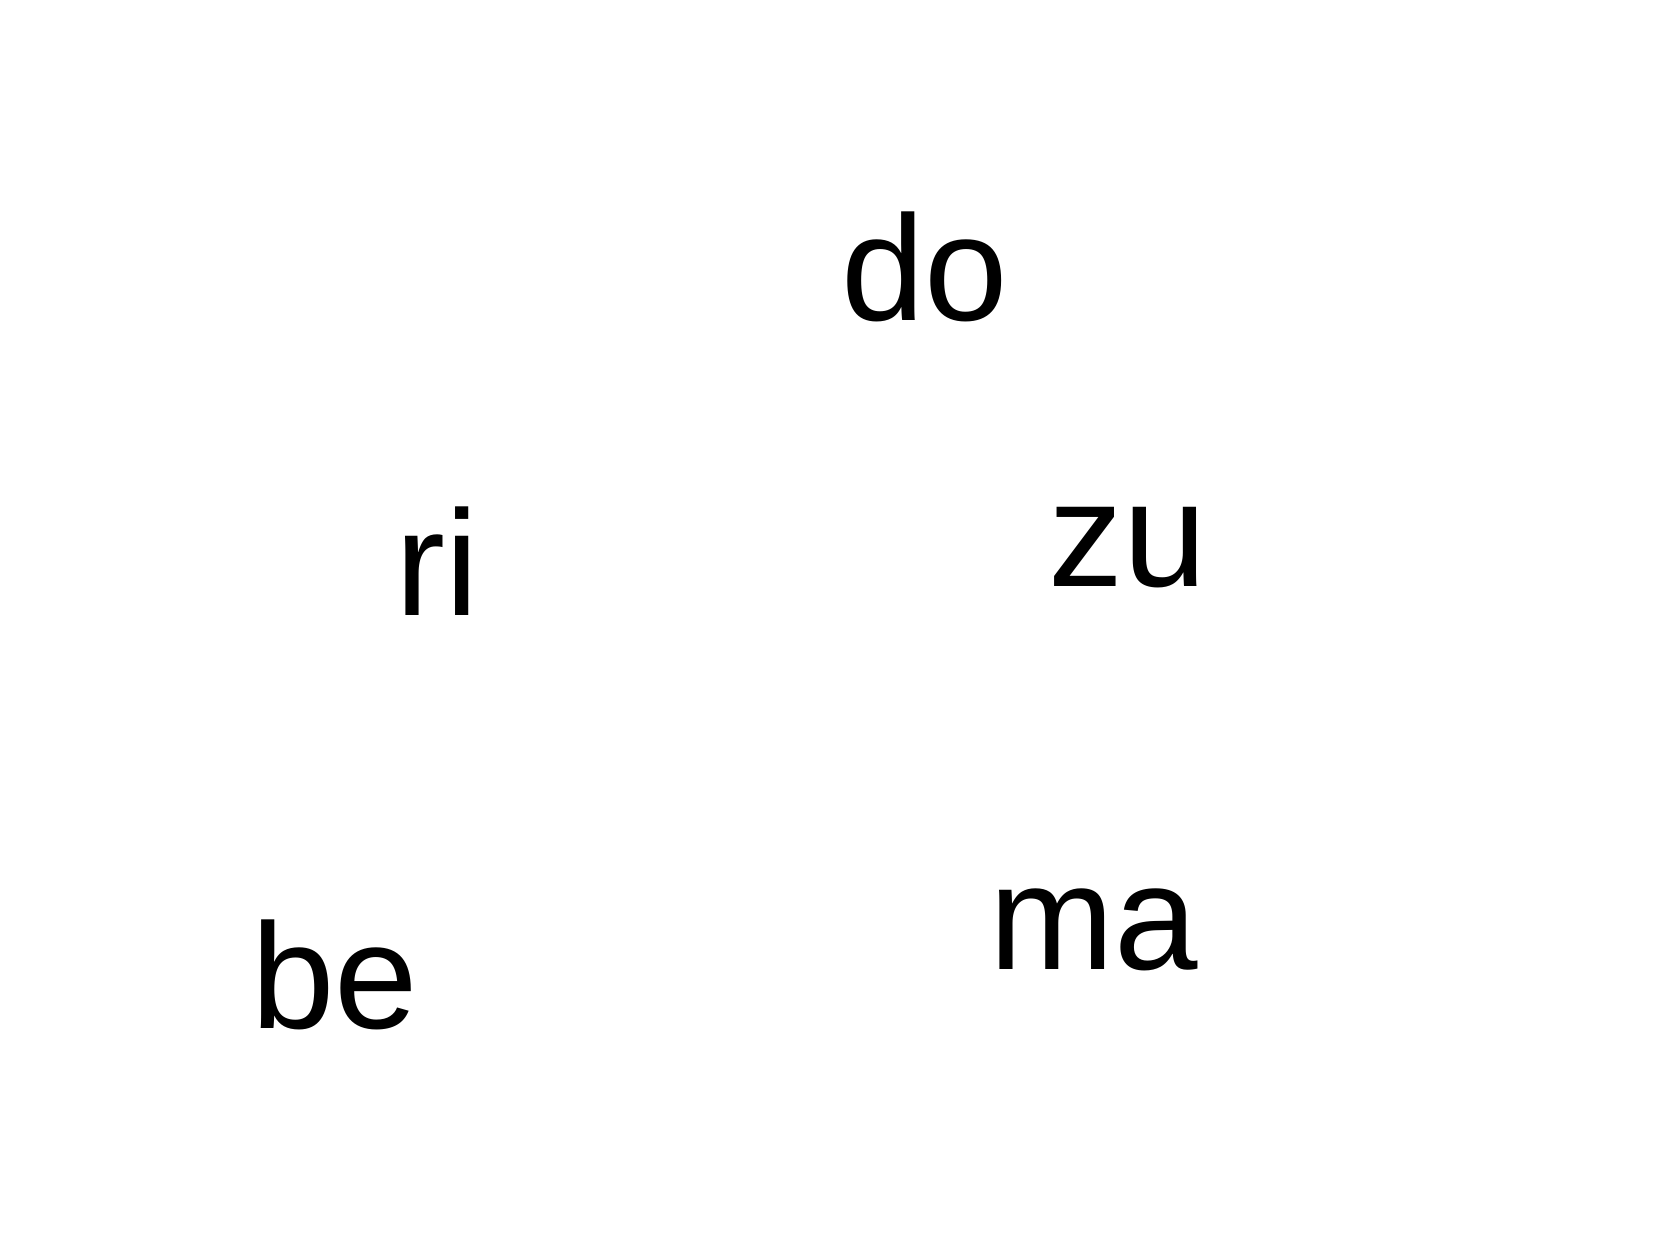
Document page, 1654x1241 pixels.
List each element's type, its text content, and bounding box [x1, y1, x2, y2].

text_box do [826, 177, 1211, 360]
text_box zu [1033, 442, 1359, 685]
text_box ma [974, 826, 1300, 1010]
text_box be [236, 885, 562, 1069]
text_box ri [380, 472, 945, 655]
